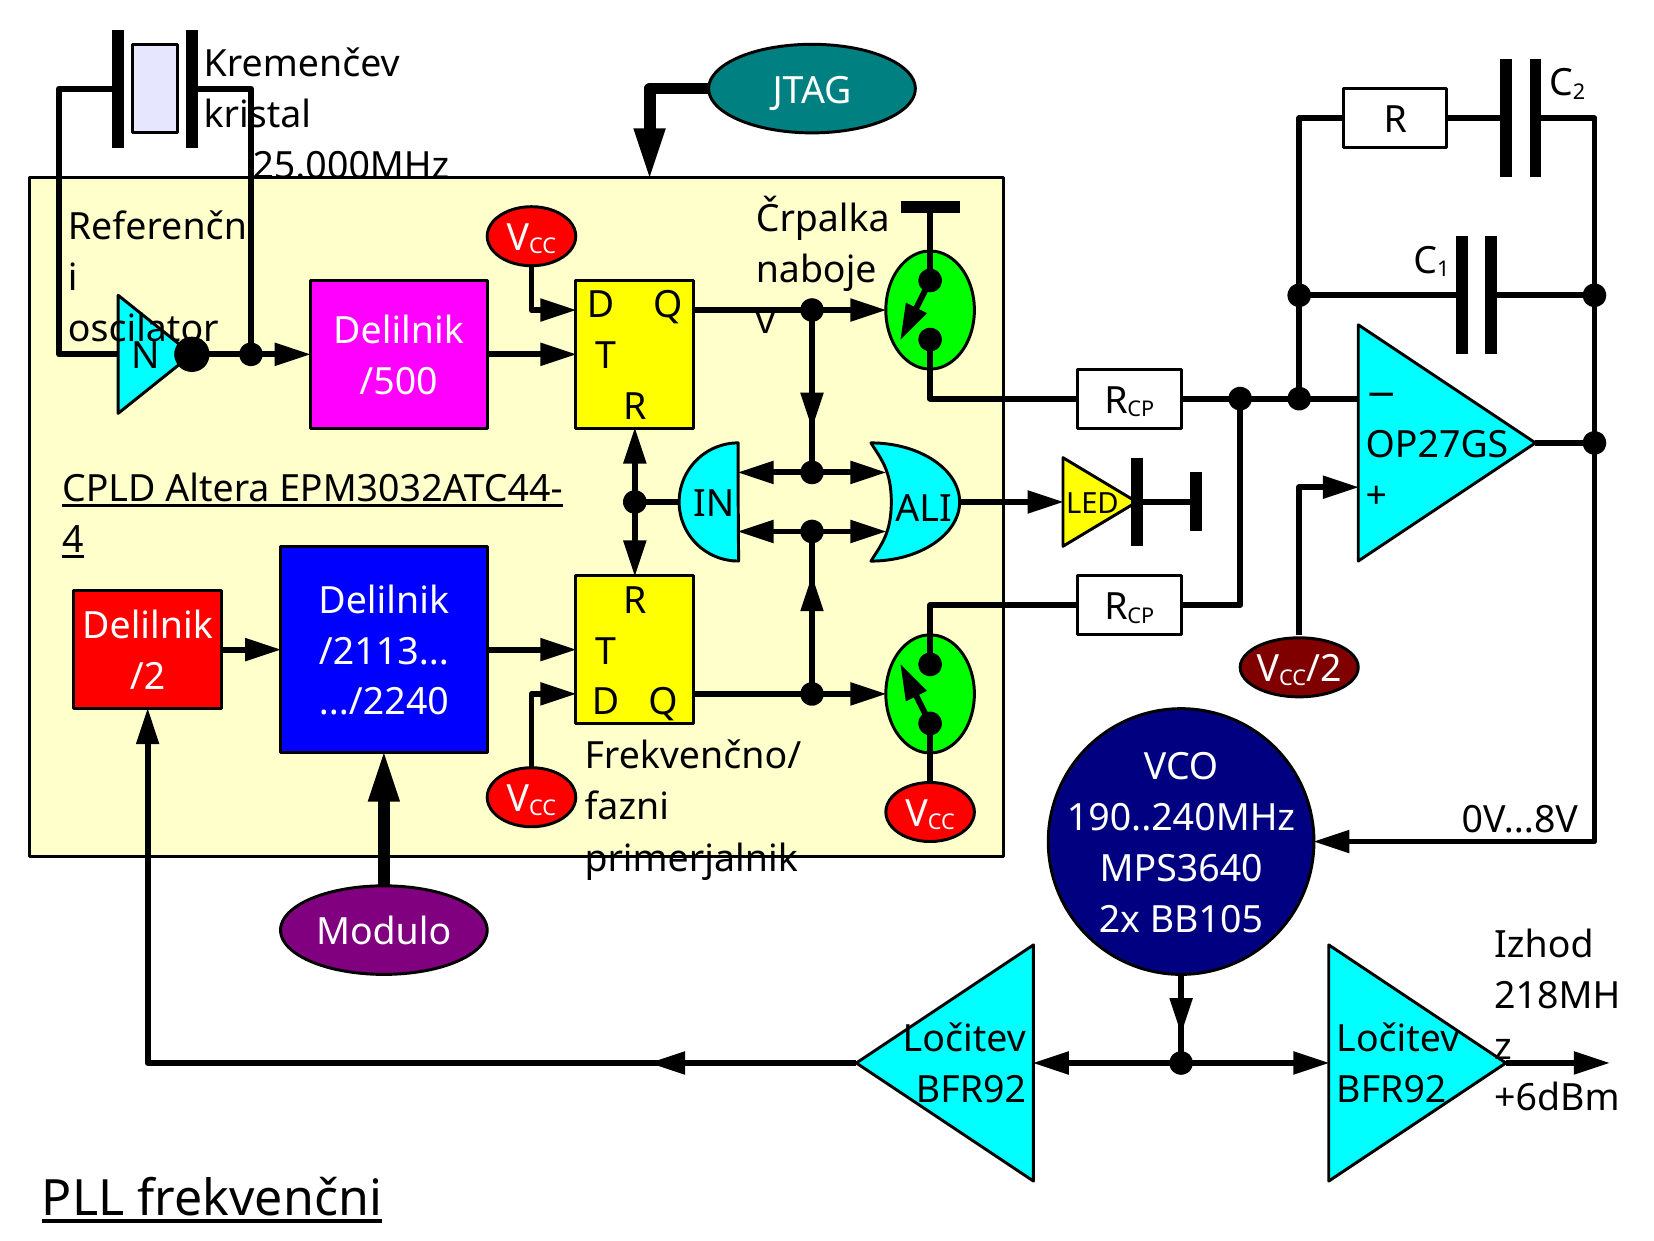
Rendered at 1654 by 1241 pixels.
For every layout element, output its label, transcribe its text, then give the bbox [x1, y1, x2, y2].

text_box [739, 474, 876, 530]
text_box [636, 313, 809, 499]
text_box Črpalka nabojev [741, 184, 907, 290]
text_box Referenčni oscilator [53, 191, 263, 298]
text_box Kremenčev kristal 25.000MHz [188, 29, 532, 135]
text_box Izhod 218MHz +6dBm [1479, 910, 1645, 1061]
text_box C2 [1525, 45, 1610, 125]
text_box [62, 177, 248, 191]
text_box − OP27GS + [1358, 324, 1535, 562]
text_box [132, 44, 178, 133]
text_box VCC [487, 206, 576, 266]
text_box [62, 298, 118, 351]
text_box 0V...8V [1446, 785, 1595, 846]
text_box [636, 505, 809, 691]
text_box [751, 853, 761, 857]
text_box [185, 323, 197, 337]
text_box D Q T R [575, 280, 694, 429]
text_box [591, 853, 601, 857]
text_box RCP [1077, 575, 1182, 635]
text_box [29, 177, 634, 857]
text_box [113, 324, 118, 338]
text_box Delilnik /500 [310, 280, 488, 429]
text_box Ločitev BFR92 [856, 944, 1034, 1182]
text_box JTAG [709, 44, 916, 133]
text_box IN [679, 442, 739, 562]
text_box Modulo [280, 885, 488, 975]
text_box [385, 505, 1004, 857]
text_box C1 [1389, 222, 1474, 302]
text_box [759, 313, 770, 330]
text_box VCO 190..240MHz MPS3640 2x BB105 [1048, 708, 1314, 975]
text_box [534, 695, 575, 780]
text_box N [118, 298, 178, 414]
text_box [149, 651, 383, 857]
text_box RCP [1077, 369, 1182, 429]
text_box VCC/2 [1240, 637, 1359, 697]
text_box [123, 298, 248, 351]
text_box R [1343, 88, 1447, 148]
text_box VCC [487, 767, 576, 827]
text_box R T D Q [575, 575, 694, 721]
text_box [254, 177, 1004, 499]
text_box PLL frekvenčni sintetizator [27, 1154, 665, 1230]
text_box Delilnik /2 [73, 590, 222, 709]
text_box Ločitev BFR92 [1328, 944, 1506, 1182]
text_box Delilnik /2113... .../2240 [280, 546, 488, 753]
text_box ALI [876, 471, 981, 538]
text_box CPLD Altera EPM3032ATC44-4 [47, 453, 579, 514]
text_box LED [1062, 457, 1131, 547]
text_box VCC [885, 782, 975, 842]
text_box Frekvenčno/fazni primerjalnik [569, 721, 895, 827]
text_box N [150, 331, 160, 339]
